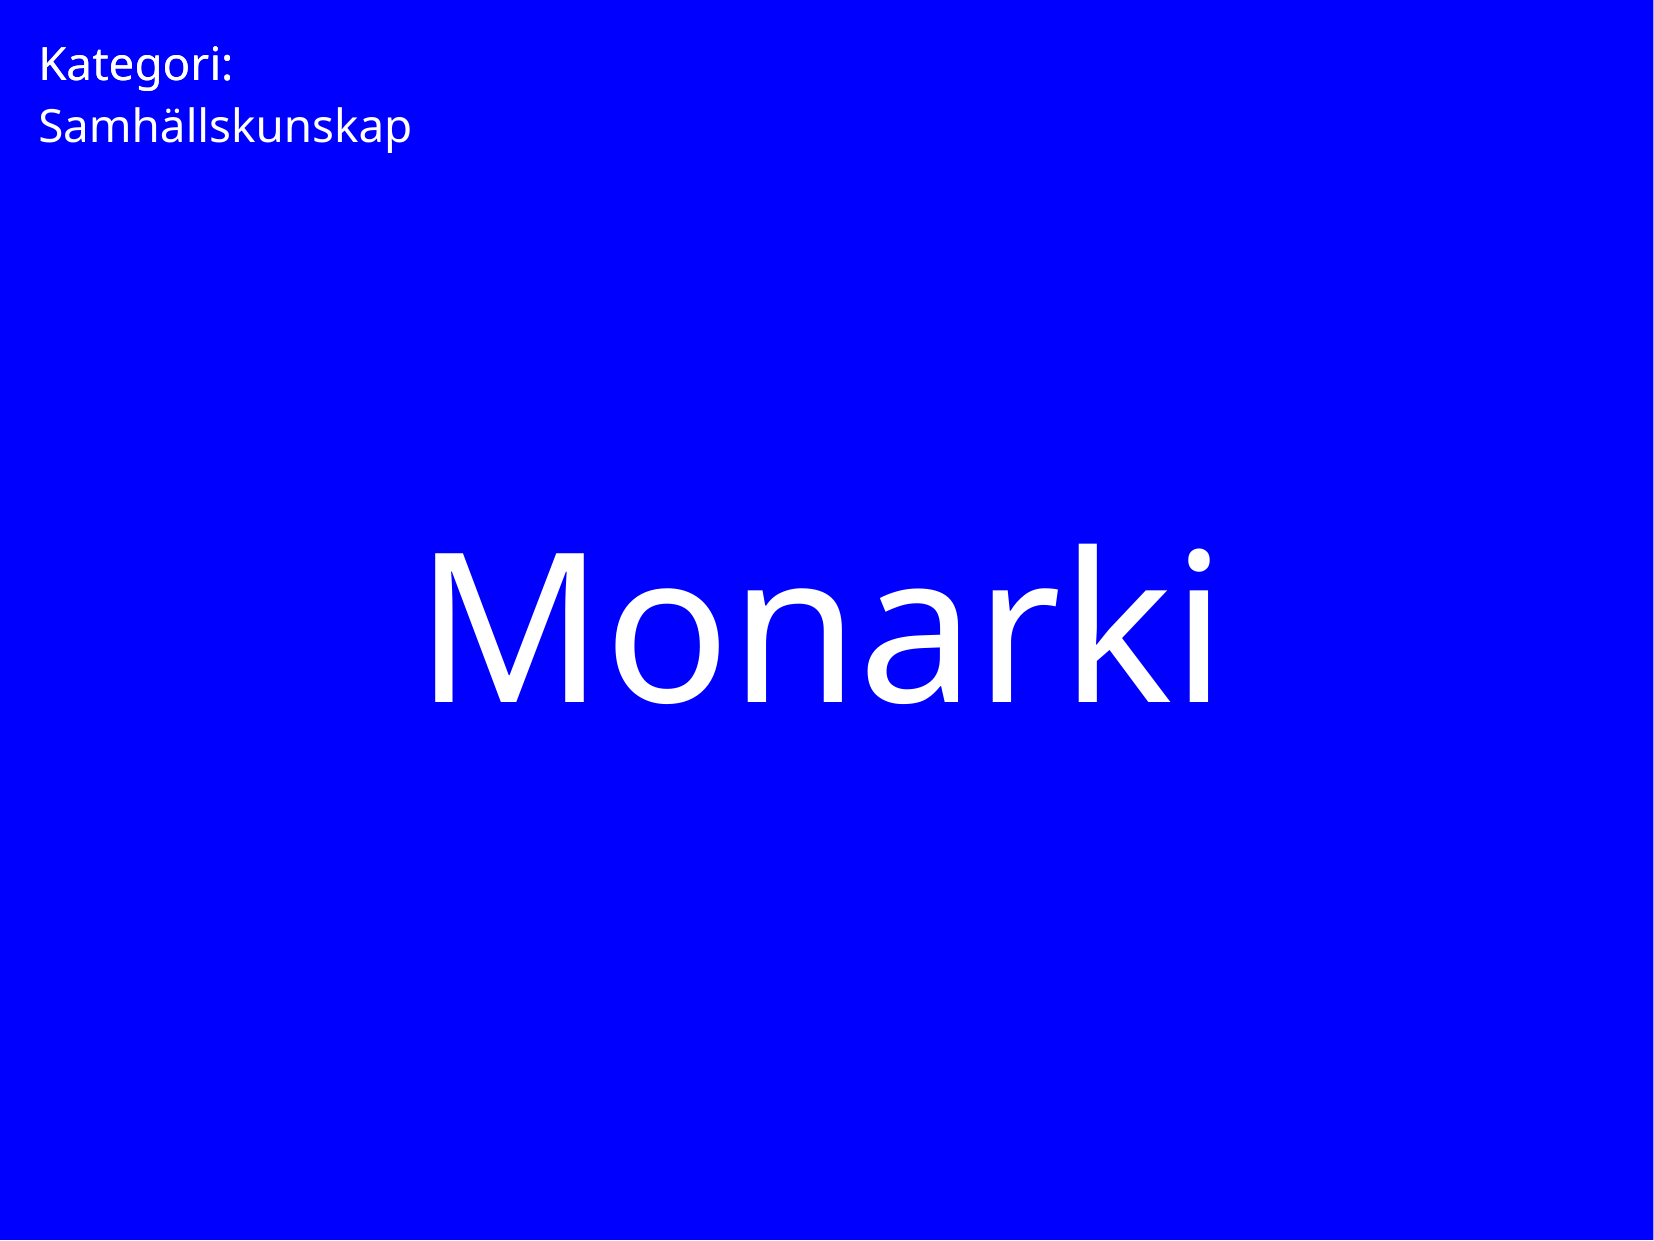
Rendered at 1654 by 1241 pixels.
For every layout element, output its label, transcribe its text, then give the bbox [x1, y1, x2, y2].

text_box Monarki [283, 472, 1359, 765]
text_box Kategori: Samhällskunskap [23, 23, 615, 160]
